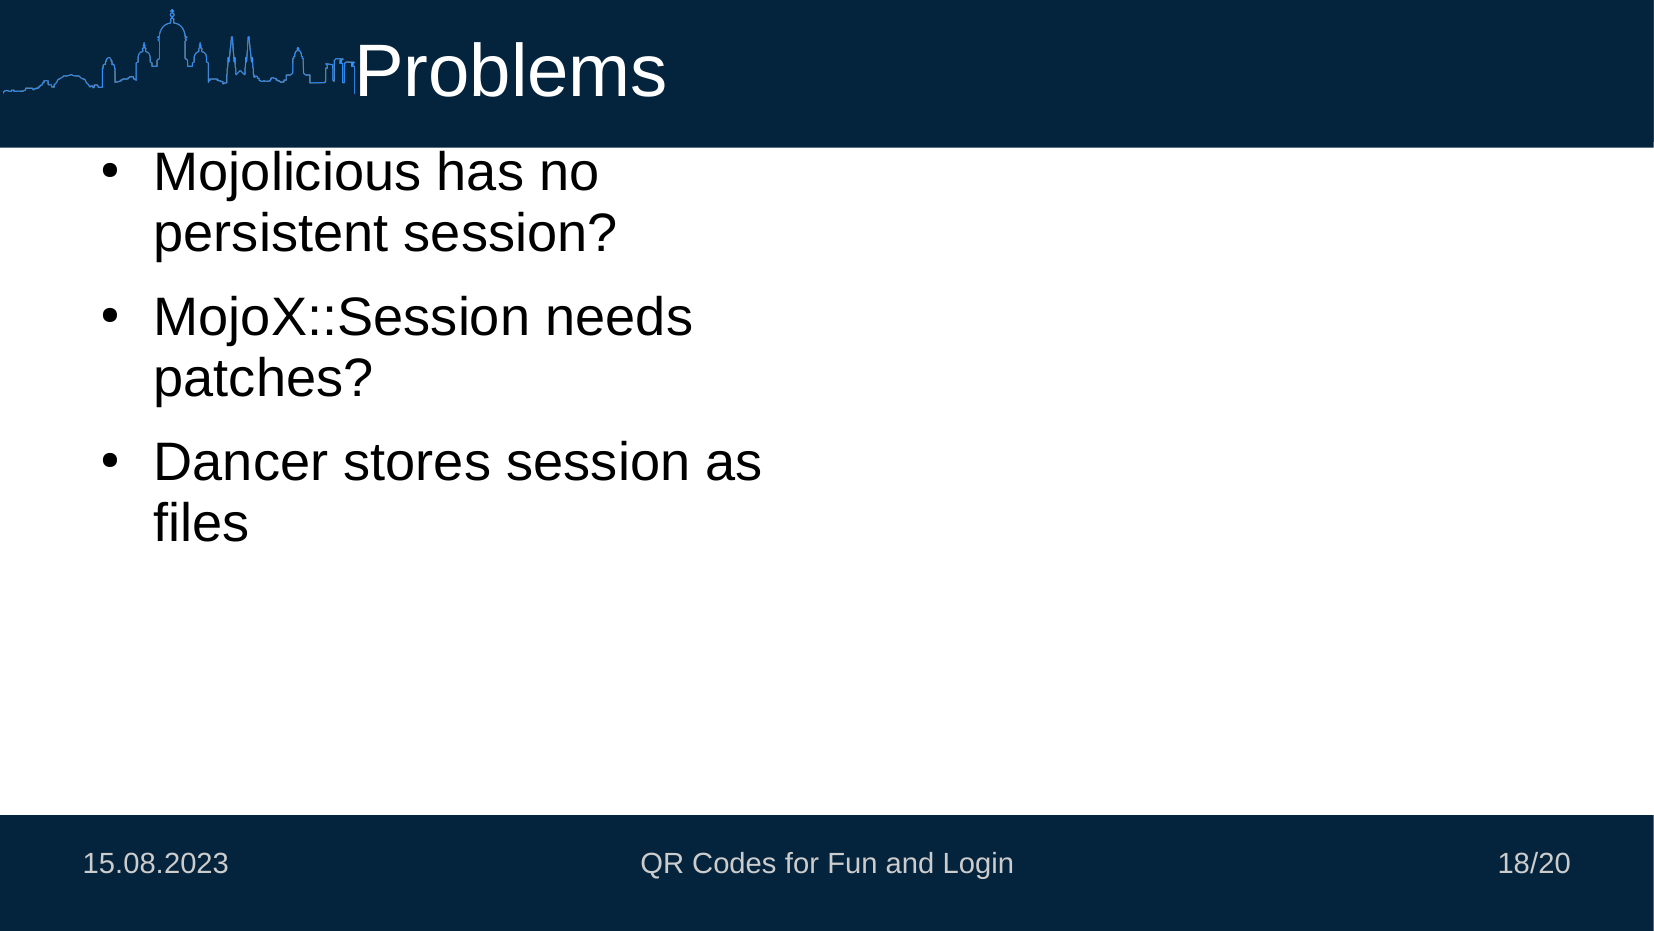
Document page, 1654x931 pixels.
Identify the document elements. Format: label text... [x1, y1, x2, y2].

picture [3, 9, 354, 94]
title Problems [354, 5, 1654, 136]
list Mojolicious has no persistent session? MojoX::Session needs patches? Dancer stores session as files [82, 141, 809, 815]
